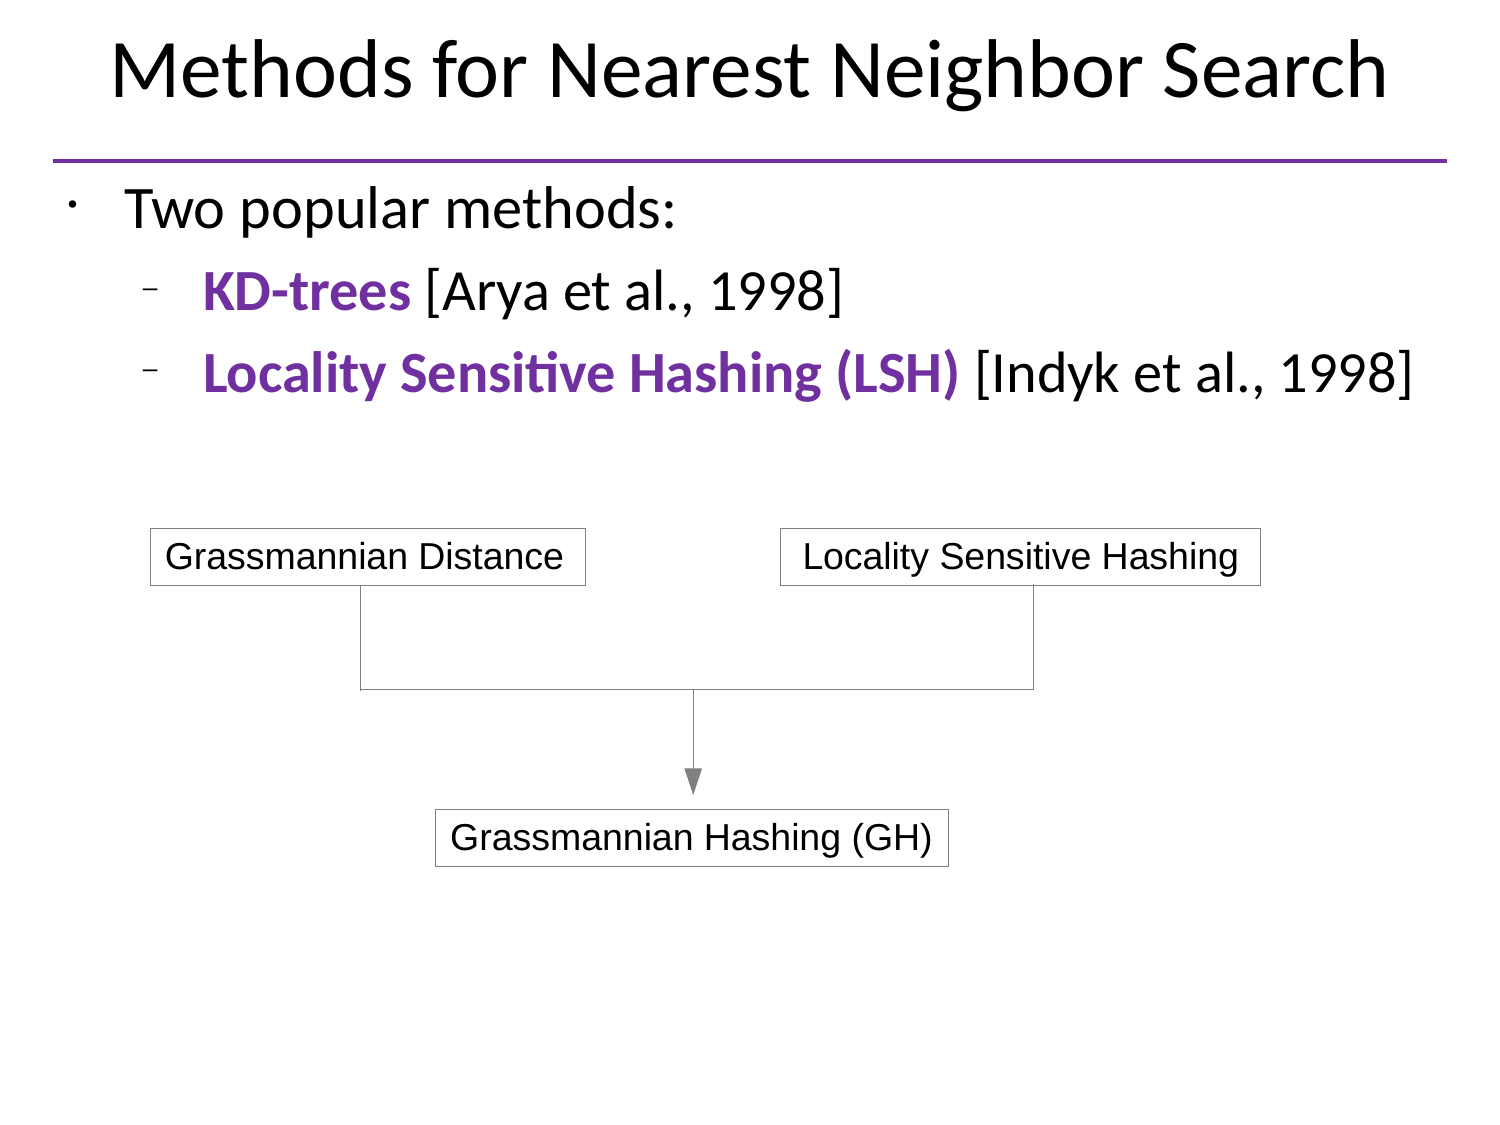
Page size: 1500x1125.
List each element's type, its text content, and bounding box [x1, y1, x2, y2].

text_box Two popular methods: KD-trees [Arya et al., 1998] Locality Sensitive Hashing (LSH) [Indyk et al., 1998] [53, 75, 1447, 465]
text_box Grassmannian Hashing (GH) [435, 809, 949, 867]
text_box Locality Sensitive Hashing [787, 528, 1291, 586]
title Methods for Nearest Neighbor Search [75, 7, 1425, 75]
text_box Grassmannian Distance [150, 528, 601, 586]
text_box [780, 528, 787, 586]
